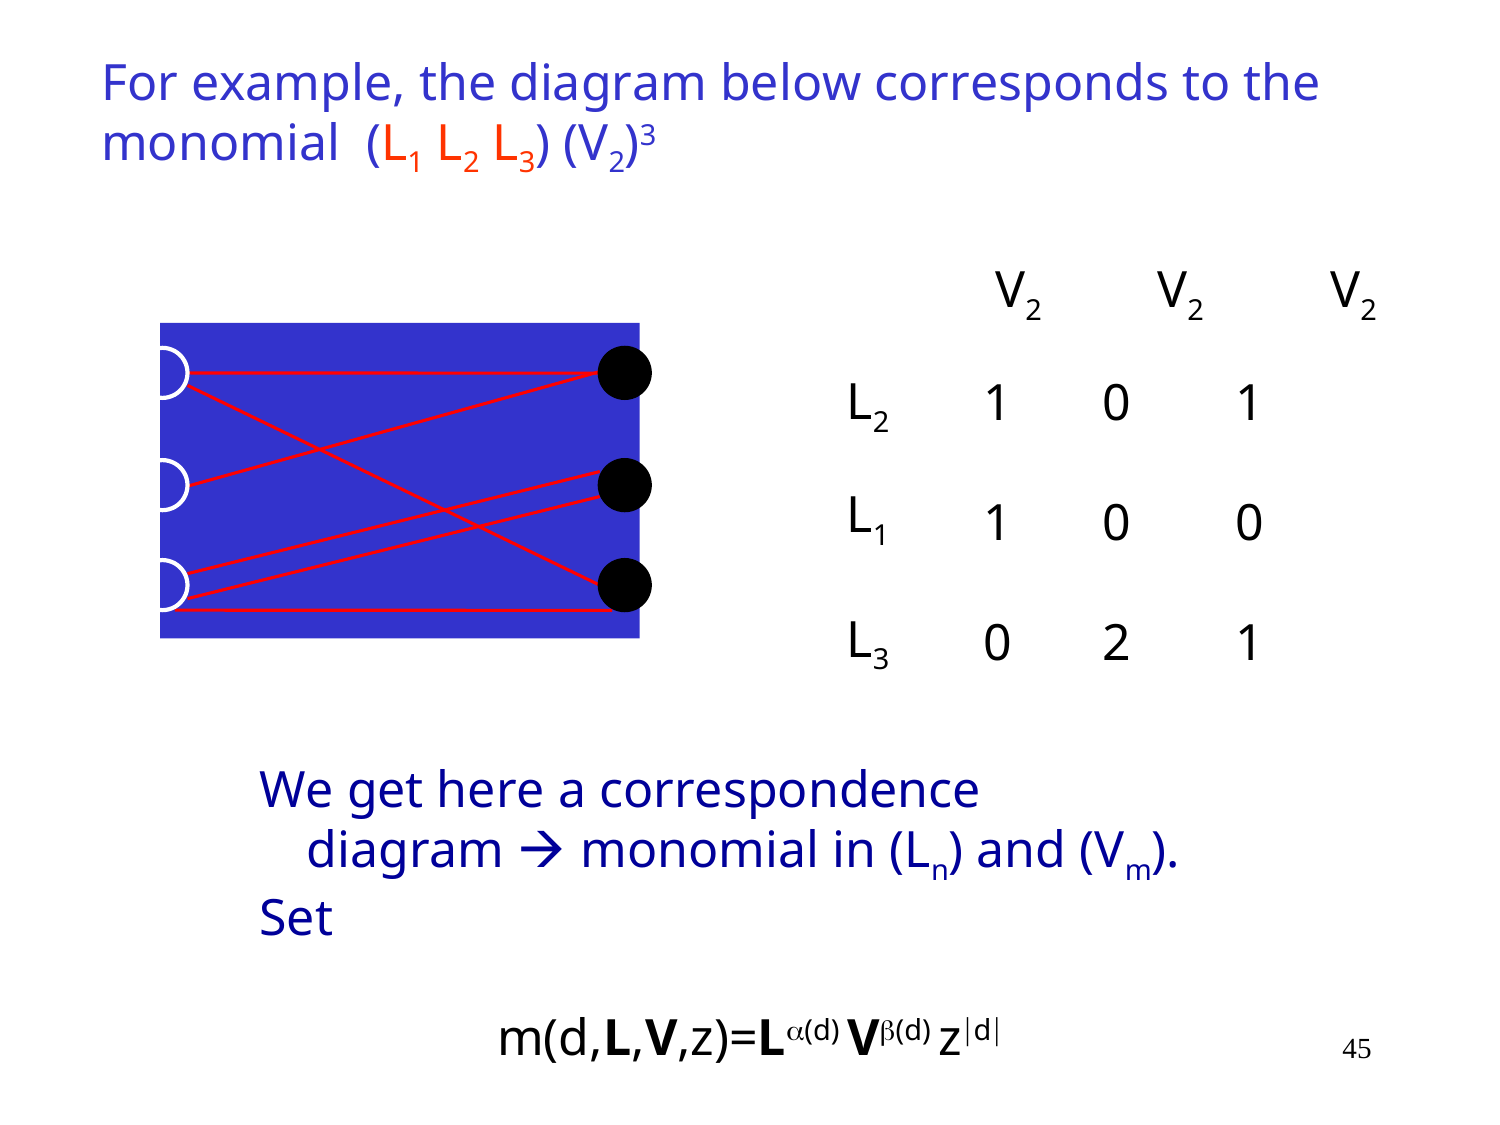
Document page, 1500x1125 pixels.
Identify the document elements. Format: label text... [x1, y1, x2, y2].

text_box [160, 452, 438, 571]
text_box 1 0 1 1 0 0 0 2 1 [778, 243, 1397, 739]
text_box V2 [980, 249, 1064, 334]
text_box L3 [831, 599, 908, 684]
text_box For example, the diagram below corresponds to the monomial (L1 L2 L3) (V2)3 [86, 42, 1420, 187]
text_box L2 [831, 362, 908, 446]
text_box [160, 387, 313, 483]
text_box [160, 563, 185, 608]
text_box [188, 512, 471, 596]
text_box V2 [1142, 249, 1226, 334]
text_box V2 [1315, 249, 1399, 334]
text_box [160, 322, 650, 639]
text_box [160, 350, 185, 395]
text_box [160, 463, 185, 508]
text_box L1 [831, 474, 908, 559]
text_box We get here a correspondence diagram  monomial in (Ln) and (Vm). Set m(d,L,V,z)=L(d) V(d) zd [244, 749, 1256, 1074]
text_box [188, 375, 578, 447]
